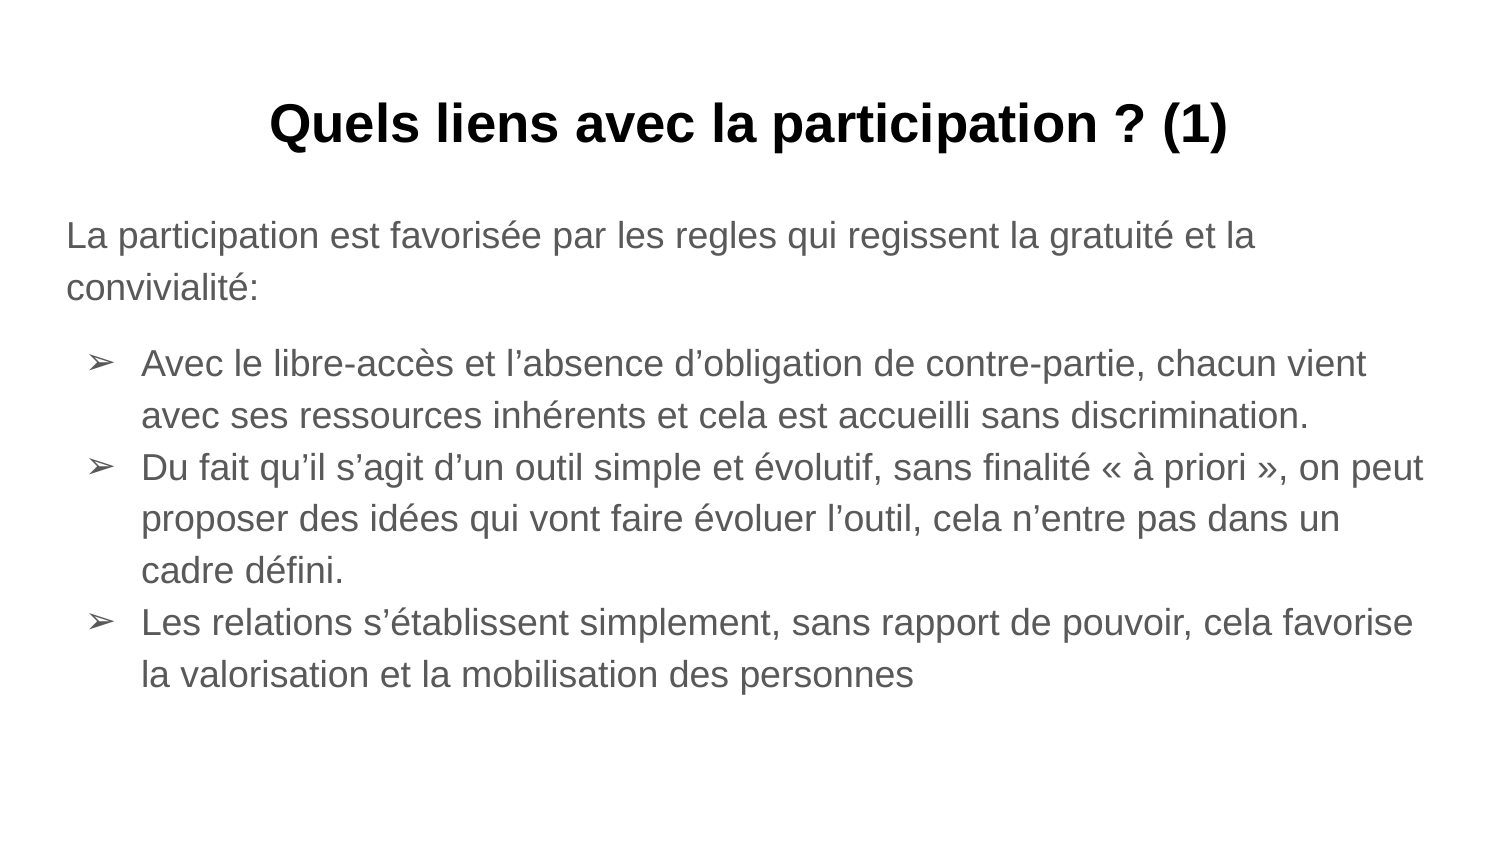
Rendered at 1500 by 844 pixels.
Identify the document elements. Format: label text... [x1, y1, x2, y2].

title Quels liens avec la participation ? (1) [51, 72, 1449, 167]
list La participation est favorisée par les regles qui regissent la gratuité et la convivialité: Avec le libre-accès et l’absence d’obligation de contre-partie, chacun vient avec ses ressources inhérents et cela est accueilli sans discrimination. Du fait qu’il s’agit d’un outil simple et évolutif, sans finalité « à priori », on peut proposer des idées qui vont faire évoluer l’outil, cela n’entre pas dans un cadre défini. Les relations s’établissent simplement, sans rapport de pouvoir, cela favorise la valorisation et la mobilisation des personnes [51, 189, 1449, 750]
